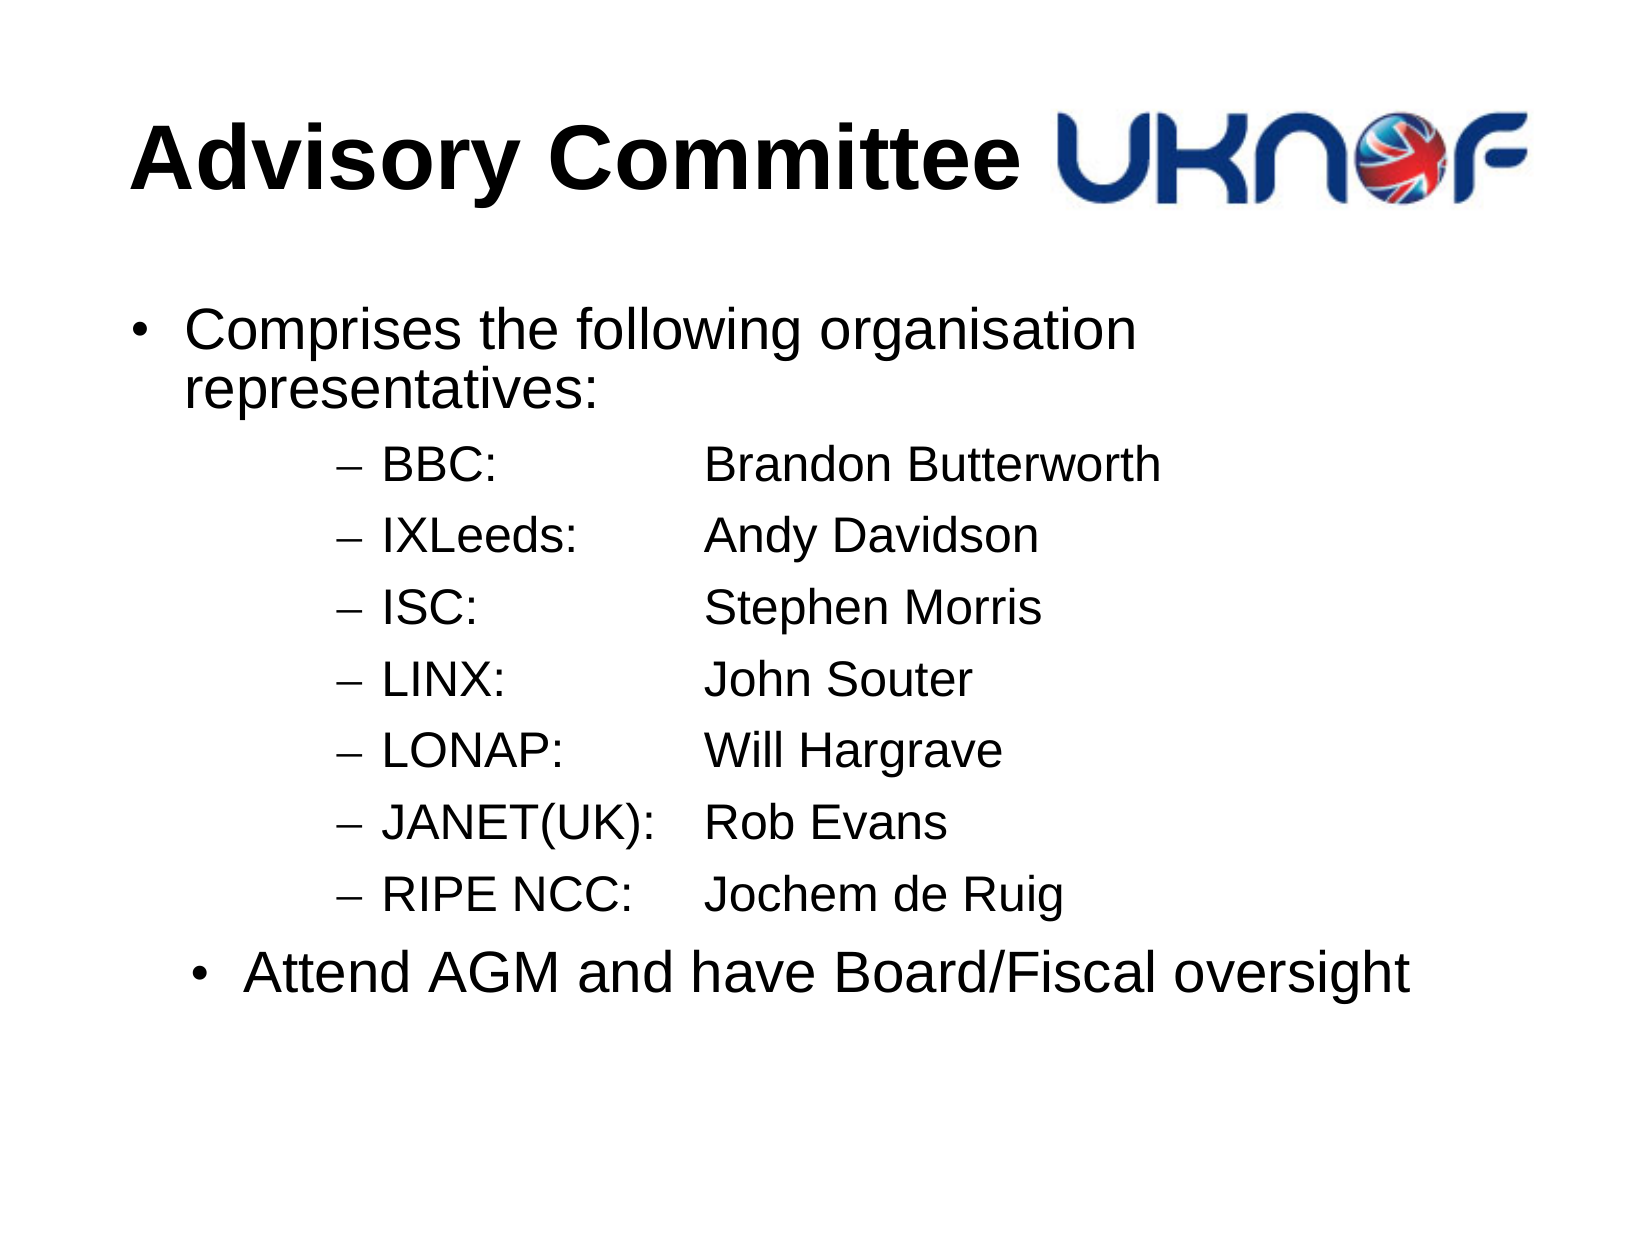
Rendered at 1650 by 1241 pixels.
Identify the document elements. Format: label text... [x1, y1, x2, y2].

list Comprises the following organisation representatives: BBC: Brandon Butterworth IXLeeds: Andy Davidson ISC: Stephen Morris LINX: John Souter LONAP: Will Hargrave JANET(UK): Rob Evans RIPE NCC: Jochem de Ruig Attend AGM and have Board/Fiscal oversight [129, 303, 1532, 1161]
picture [1065, 93, 1536, 225]
title Advisory Committee [88, 55, 1065, 262]
